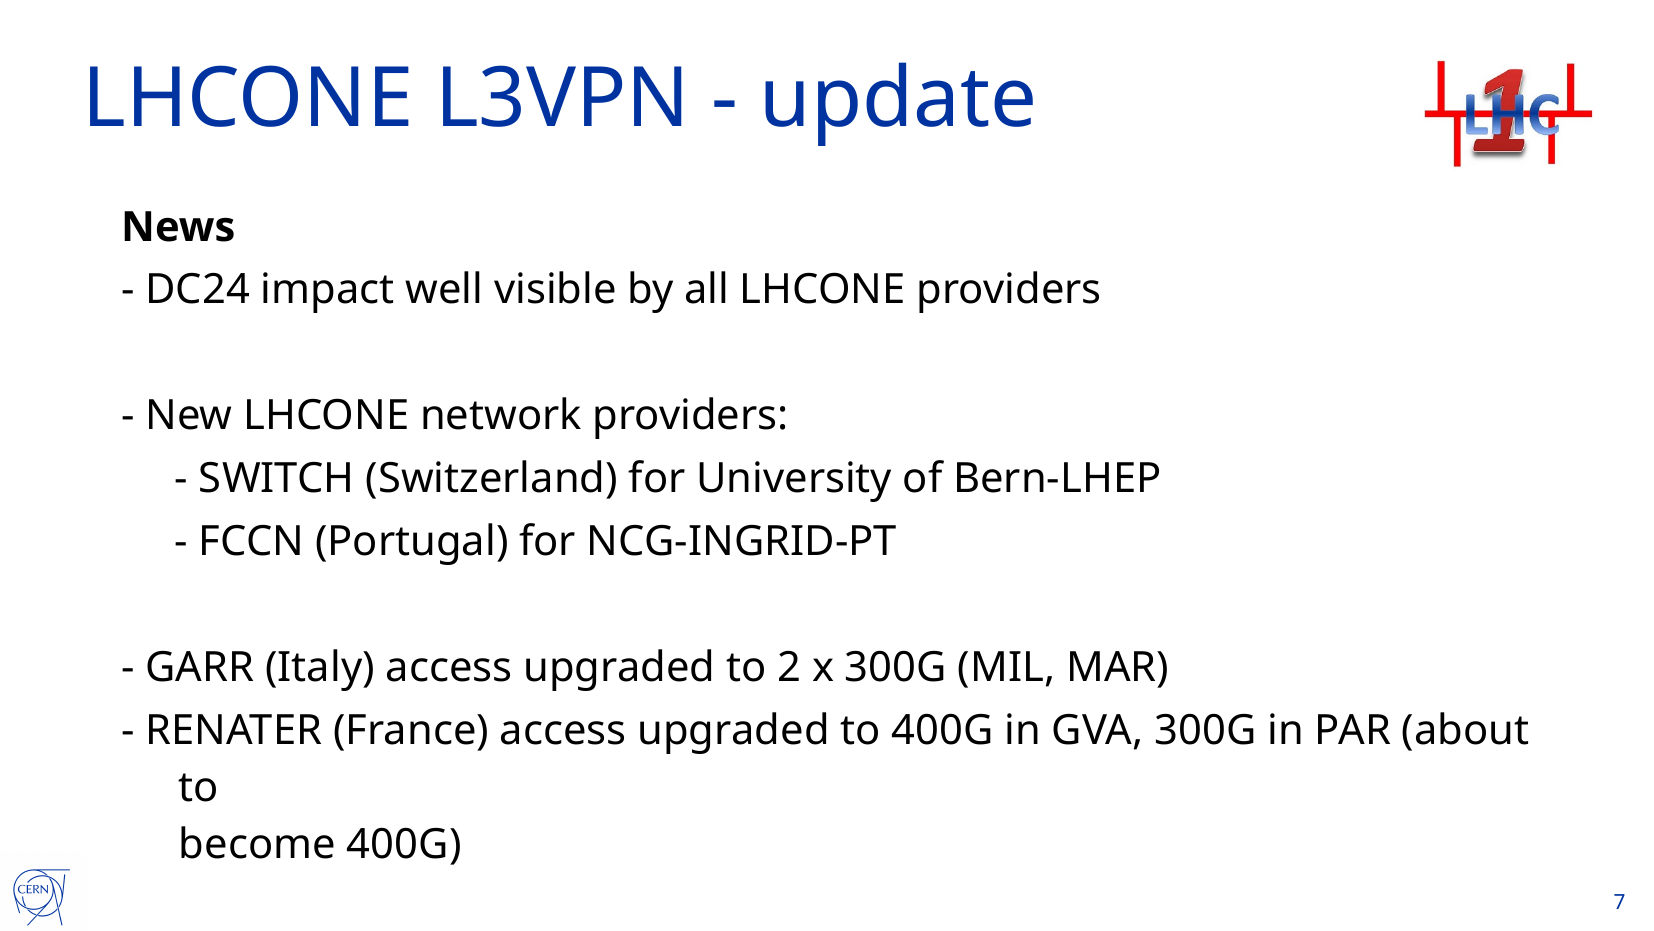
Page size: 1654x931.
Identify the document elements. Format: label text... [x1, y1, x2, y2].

text_box News - DC24 impact well visible by all LHCONE providers - New LHCONE network providers: - SWITCH (Switzerland) for University of Bern-LHEP - FCCN (Portugal) for NCG-INGRID-PT - GARR (Italy) access upgraded to 2 x 300G (MIL, MAR) - RENATER (France) access upgraded to 400G in GVA, 300G in PAR (about to become 400G) https://indico.cern.ch/event/1349135/contributions/5765308/attachments/2834555/4953142/2024-04-10_ECapone_LHCONE_L3VPN.pdf [106, 188, 1583, 931]
picture [0, 850, 106, 931]
title LHCONE L3VPN - update [82, 37, 1571, 142]
picture [1415, 52, 1599, 176]
